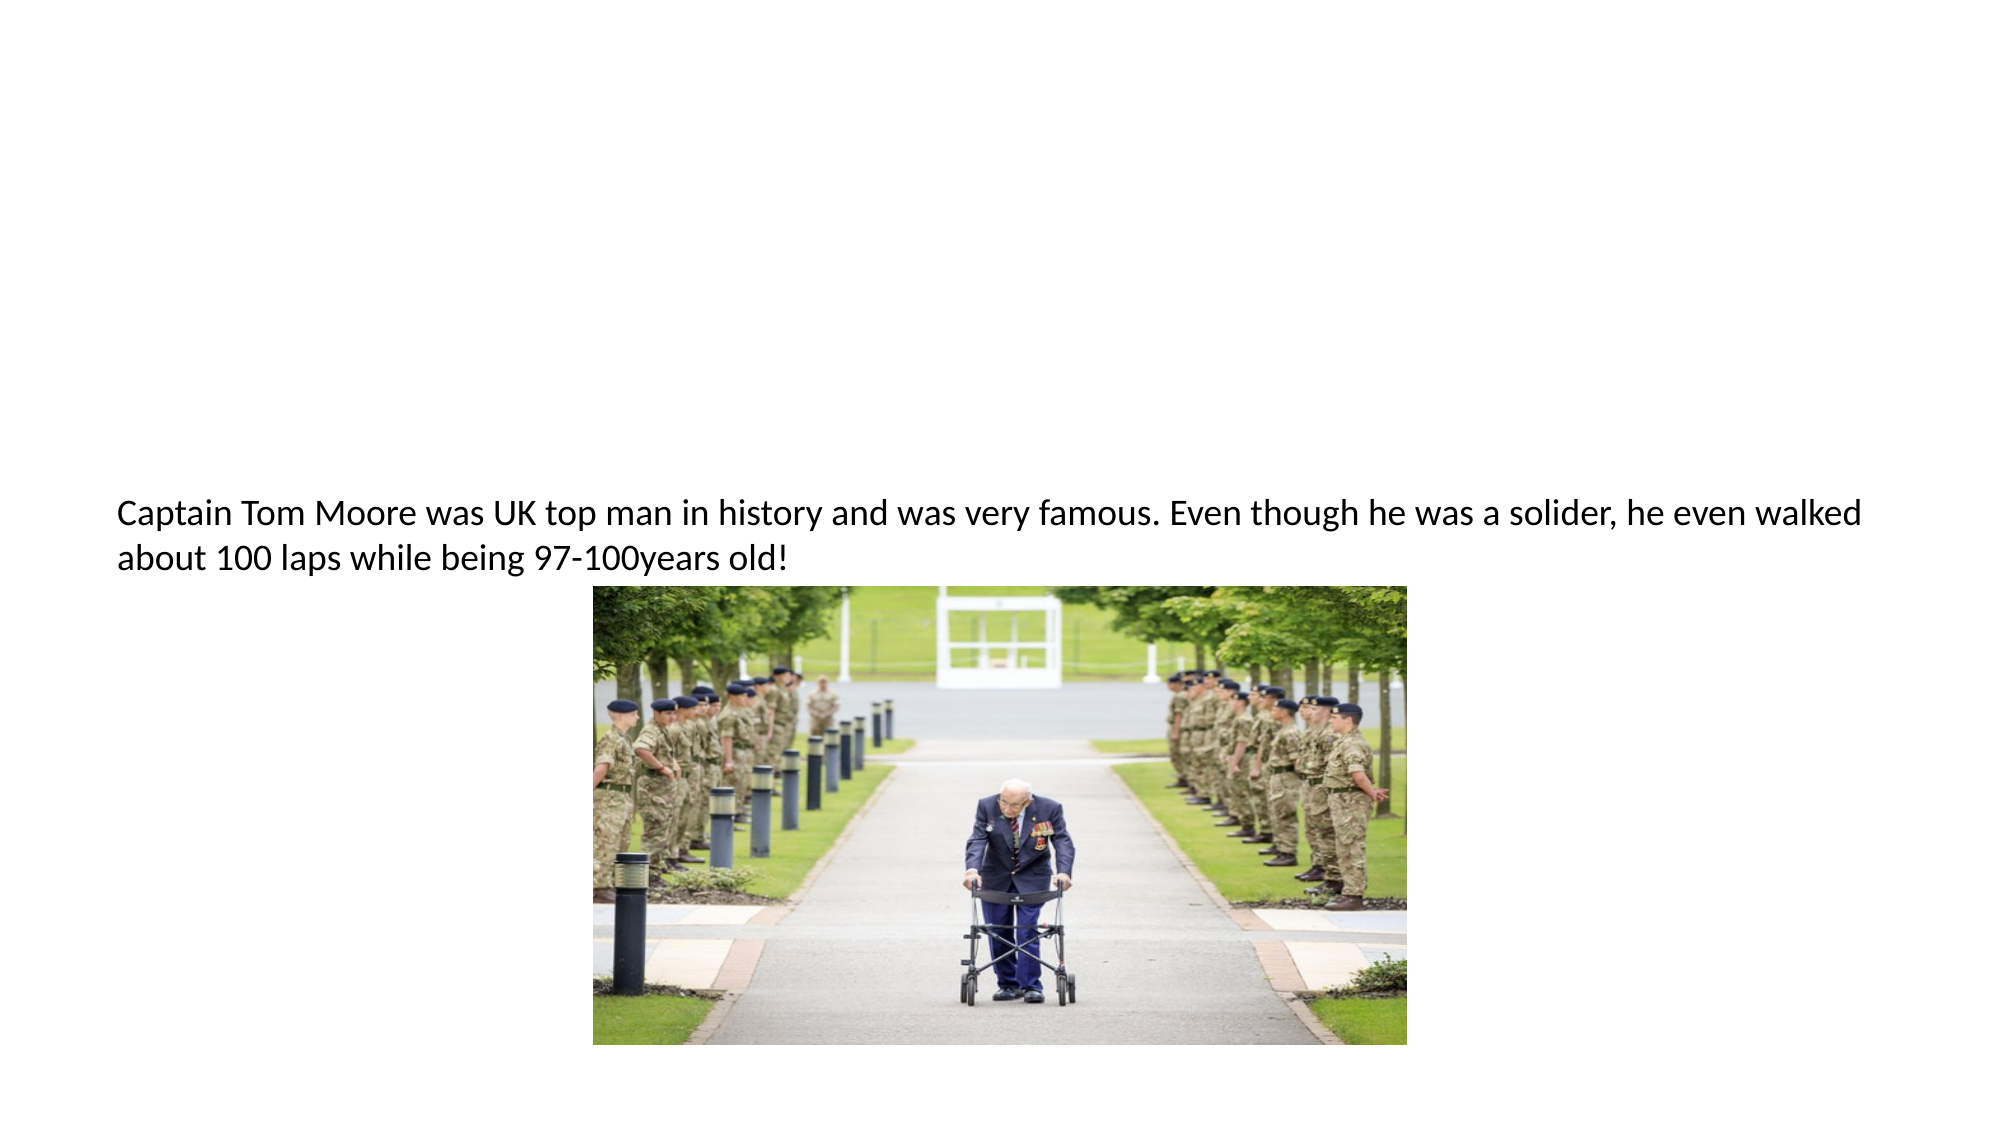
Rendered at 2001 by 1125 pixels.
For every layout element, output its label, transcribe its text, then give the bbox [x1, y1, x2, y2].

text_box Captain Tom Moore was UK top man in history and was very famous. Even though he was a solider, he even walked about 100 laps while being 97-100years old! [102, 480, 1898, 587]
picture [593, 586, 1407, 1045]
